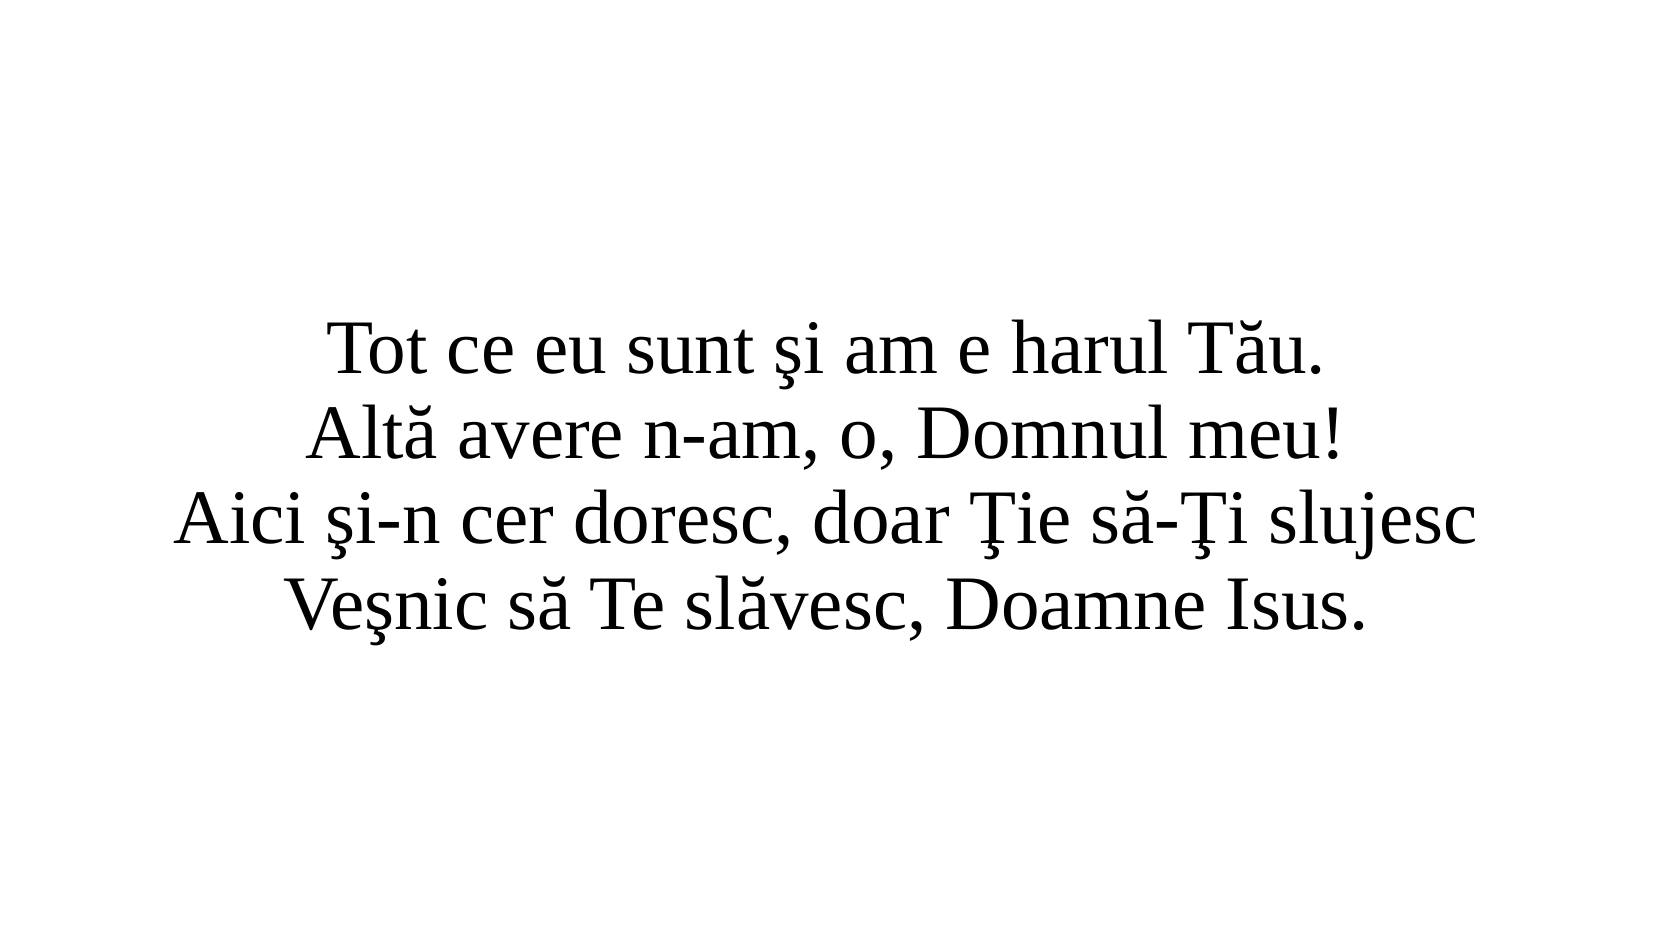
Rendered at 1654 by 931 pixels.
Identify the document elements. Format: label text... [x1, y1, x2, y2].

subtitle Tot ce eu sunt şi am e harul Tău. Altă avere n-am, o, Domnul meu! Aici şi-n cer doresc, doar Ţie să-Ţi slujesc Veşnic să Te slăvesc, Doamne Isus. [165, 205, 1489, 745]
